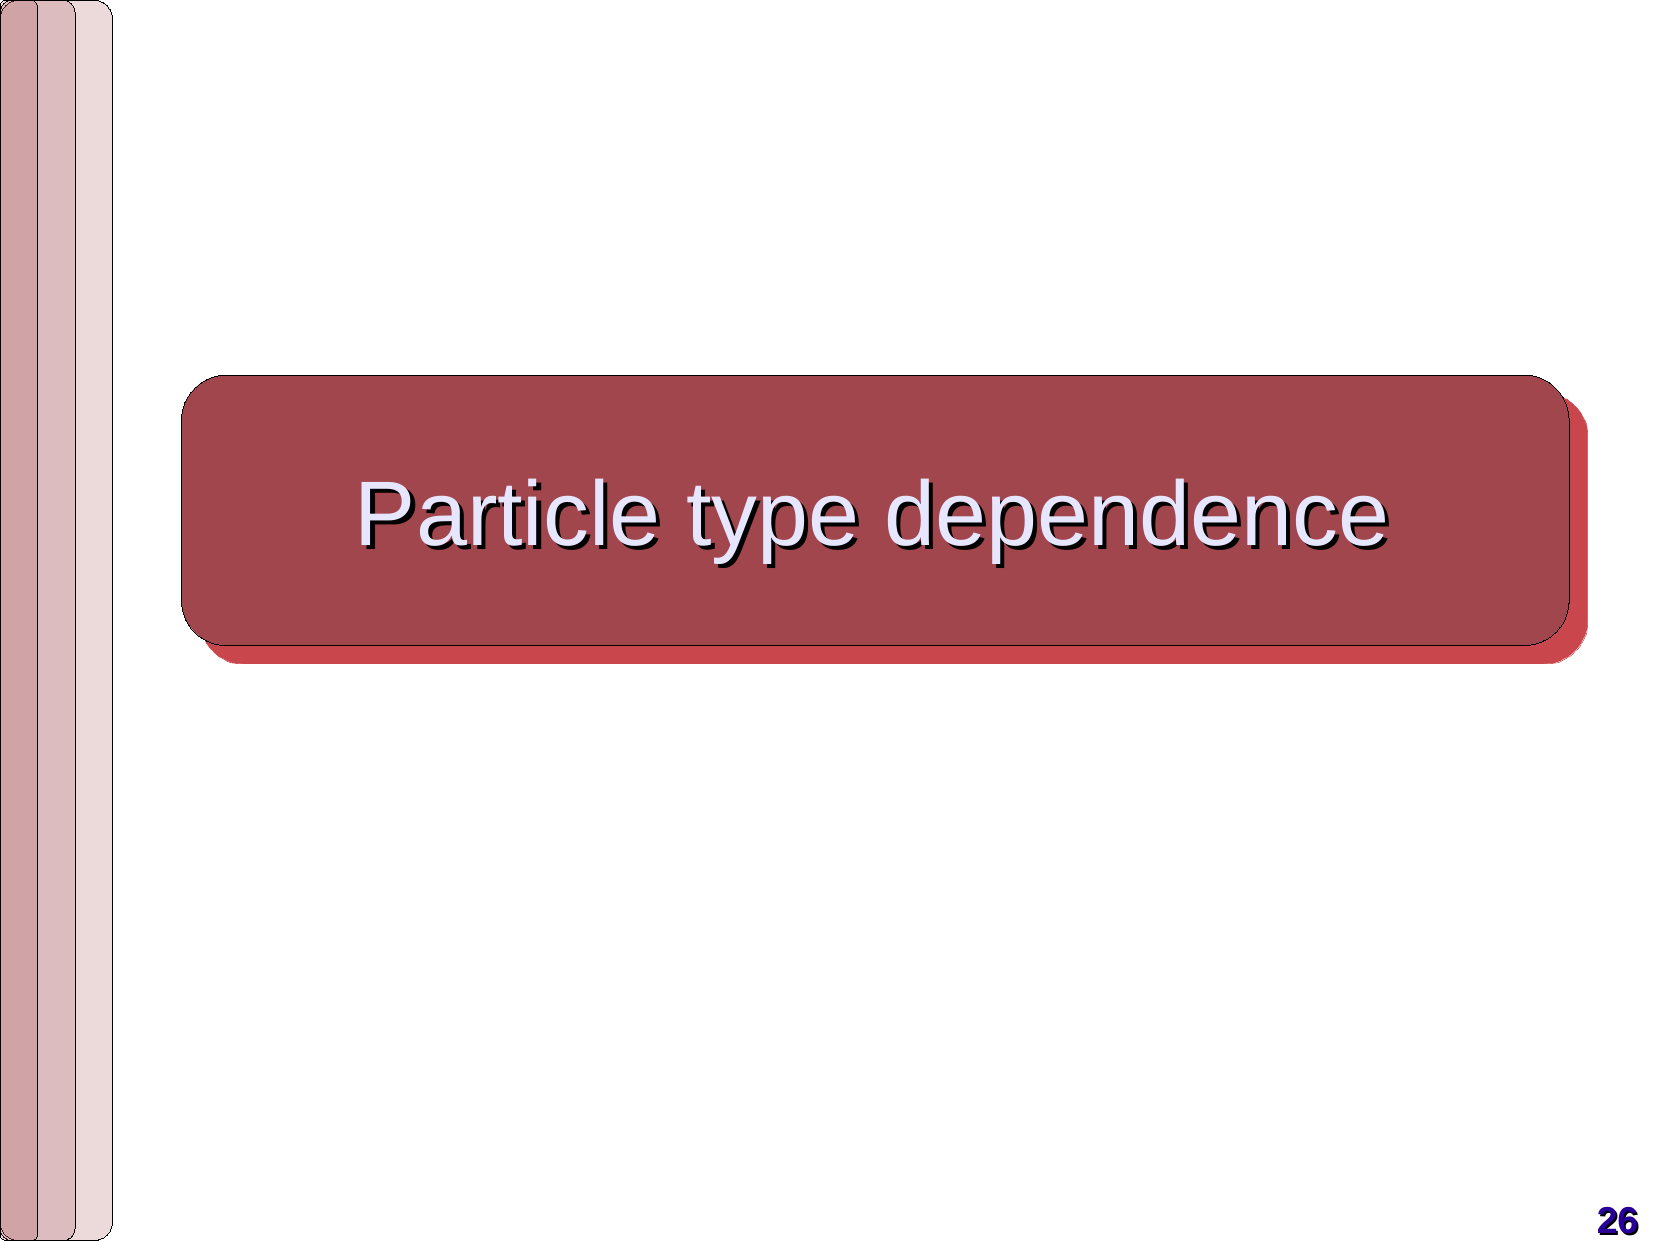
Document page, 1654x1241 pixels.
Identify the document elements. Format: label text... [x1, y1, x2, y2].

title Particle type dependence [181, 373, 1565, 654]
text_box [1565, 401, 1570, 620]
